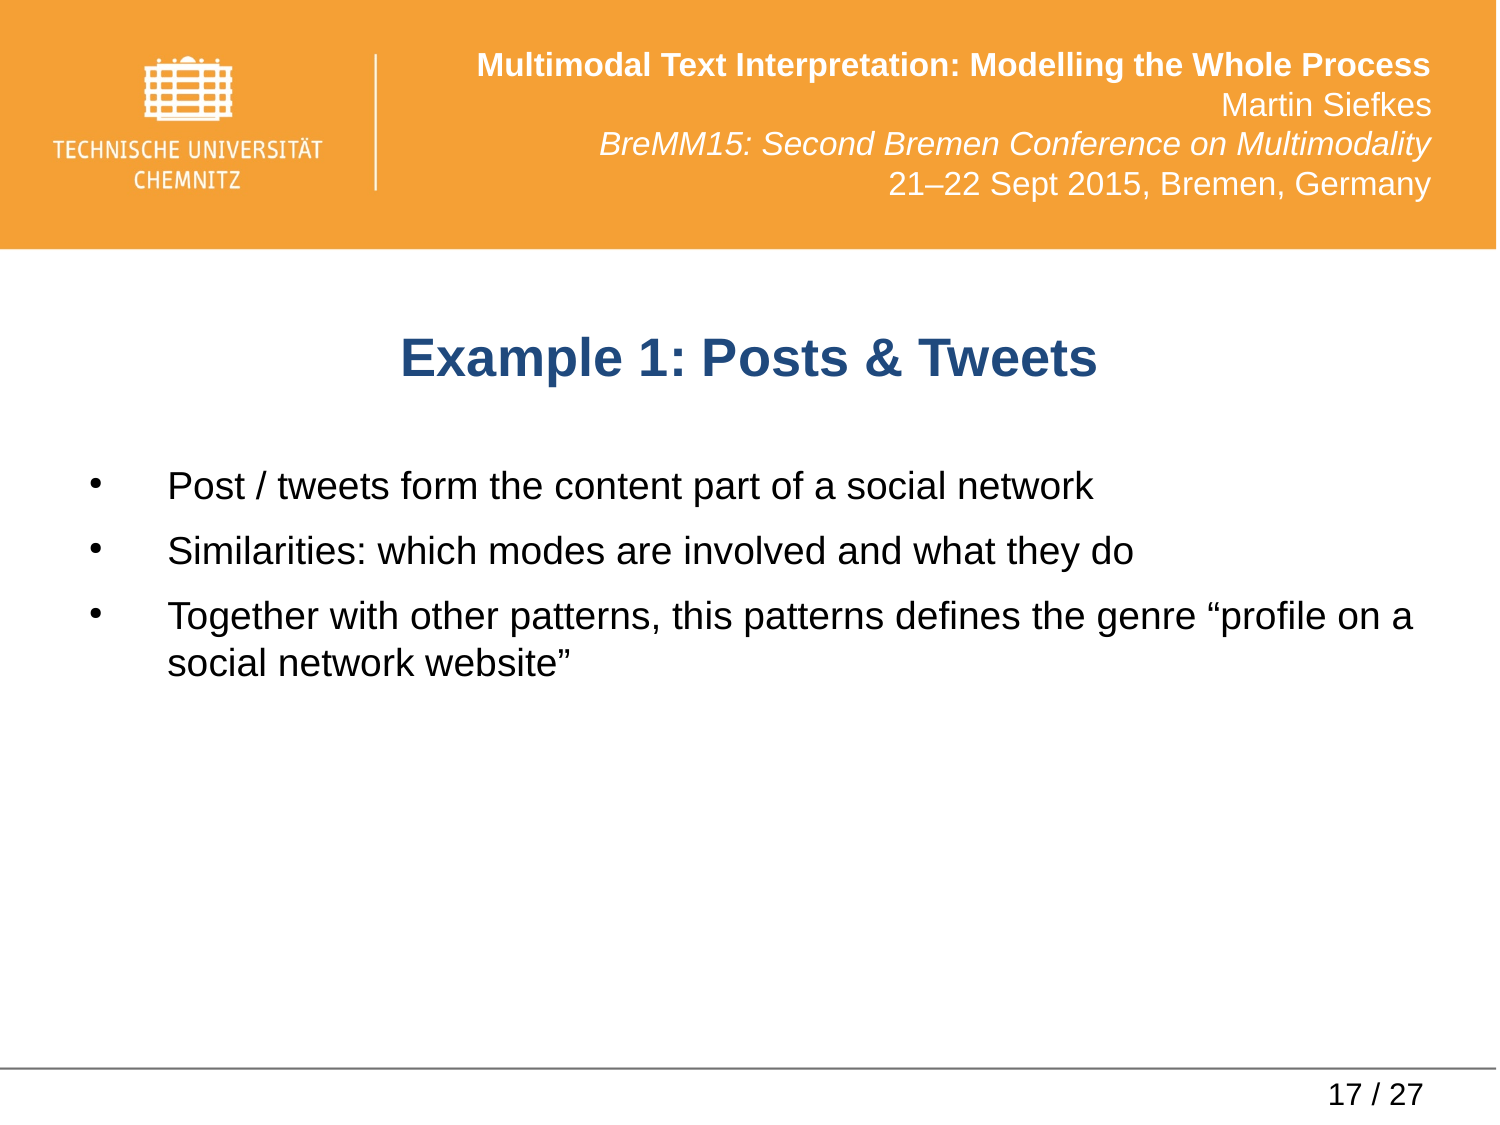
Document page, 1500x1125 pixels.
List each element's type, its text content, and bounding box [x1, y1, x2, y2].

picture [0, 0, 1497, 1125]
list [419, 45, 774, 197]
text_box <Foliennummer> / 27 [1162, 1069, 1500, 1120]
list Post / tweets form the content part of a social network Similarities: which modes are involved and what they do Together with other patterns, this patterns defines the genre “profile on a social network website” [75, 460, 1453, 686]
text_box Example 1: Posts & Tweets [59, 314, 1441, 449]
